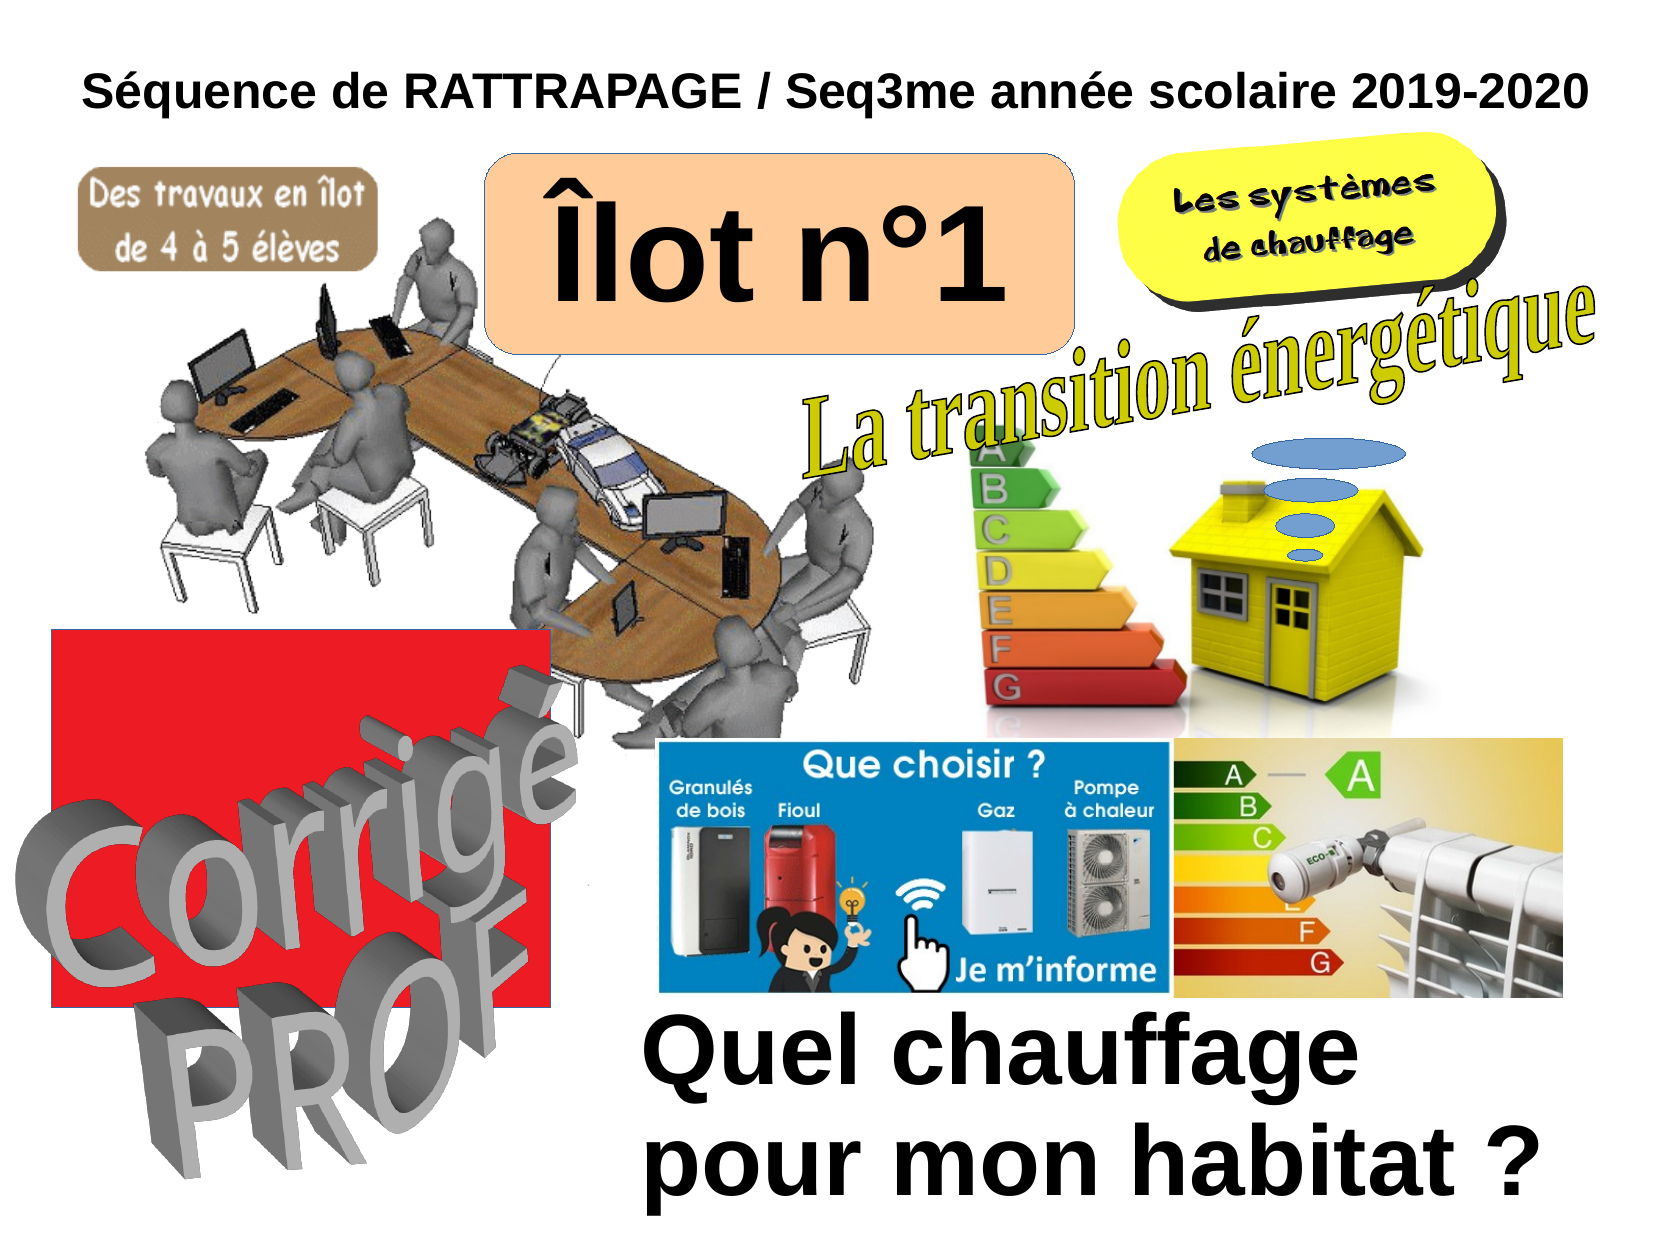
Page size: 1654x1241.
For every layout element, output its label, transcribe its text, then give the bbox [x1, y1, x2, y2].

text_box La transition énergétique [1407, 313, 1436, 372]
text_box La transition énergétique [1070, 374, 1089, 433]
text_box La transition énergétique [1172, 353, 1211, 415]
text_box [1275, 513, 1335, 538]
text_box [544, 708, 551, 719]
picture [1497, 306, 1508, 320]
text_box La transition énergétique [1463, 305, 1482, 364]
picture [1148, 395, 1157, 413]
text_box La transition énergétique [1090, 358, 1114, 428]
text_box Séquence de RATTRAPAGE / Seq3me année scolaire 2019-2020 [67, 56, 1615, 127]
text_box La transition énergétique [1438, 297, 1462, 367]
picture [976, 420, 984, 441]
text_box La transition énergétique [1136, 360, 1168, 420]
text_box La transition énergétique [1001, 382, 1040, 445]
text_box [186, 860, 207, 920]
text_box La transition énergétique [1566, 286, 1595, 345]
text_box La transition énergétique [1370, 312, 1405, 405]
text_box [392, 986, 411, 1008]
text_box La transition énergétique [932, 394, 962, 457]
text_box [1251, 438, 1406, 470]
text_box La transition énergétique [1115, 366, 1133, 425]
text_box La transition énergétique [853, 410, 887, 470]
text_box La transition énergétique [1524, 291, 1562, 353]
text_box Quel chauffage pour mon habitat ? [625, 986, 1607, 1225]
text_box La transition énergétique [965, 390, 999, 450]
text_box La transition énergétique [1264, 337, 1302, 399]
text_box La transition énergétique [906, 390, 930, 460]
text_box La transition énergétique [1042, 377, 1067, 437]
picture [67, 153, 1563, 998]
text_box [1287, 549, 1323, 562]
text_box [420, 851, 446, 881]
text_box [1263, 478, 1359, 503]
picture [1110, 106, 1524, 320]
text_box La transition énergétique [1305, 331, 1334, 390]
text_box La transition énergétique [1232, 344, 1261, 403]
text_box La transition énergétique [803, 395, 848, 479]
text_box La transition énergétique [1337, 323, 1367, 386]
text_box Îlot n°1 [484, 153, 1075, 355]
text_box [493, 807, 551, 1008]
text_box [51, 629, 551, 1008]
text_box La transition énergétique [1485, 296, 1523, 383]
